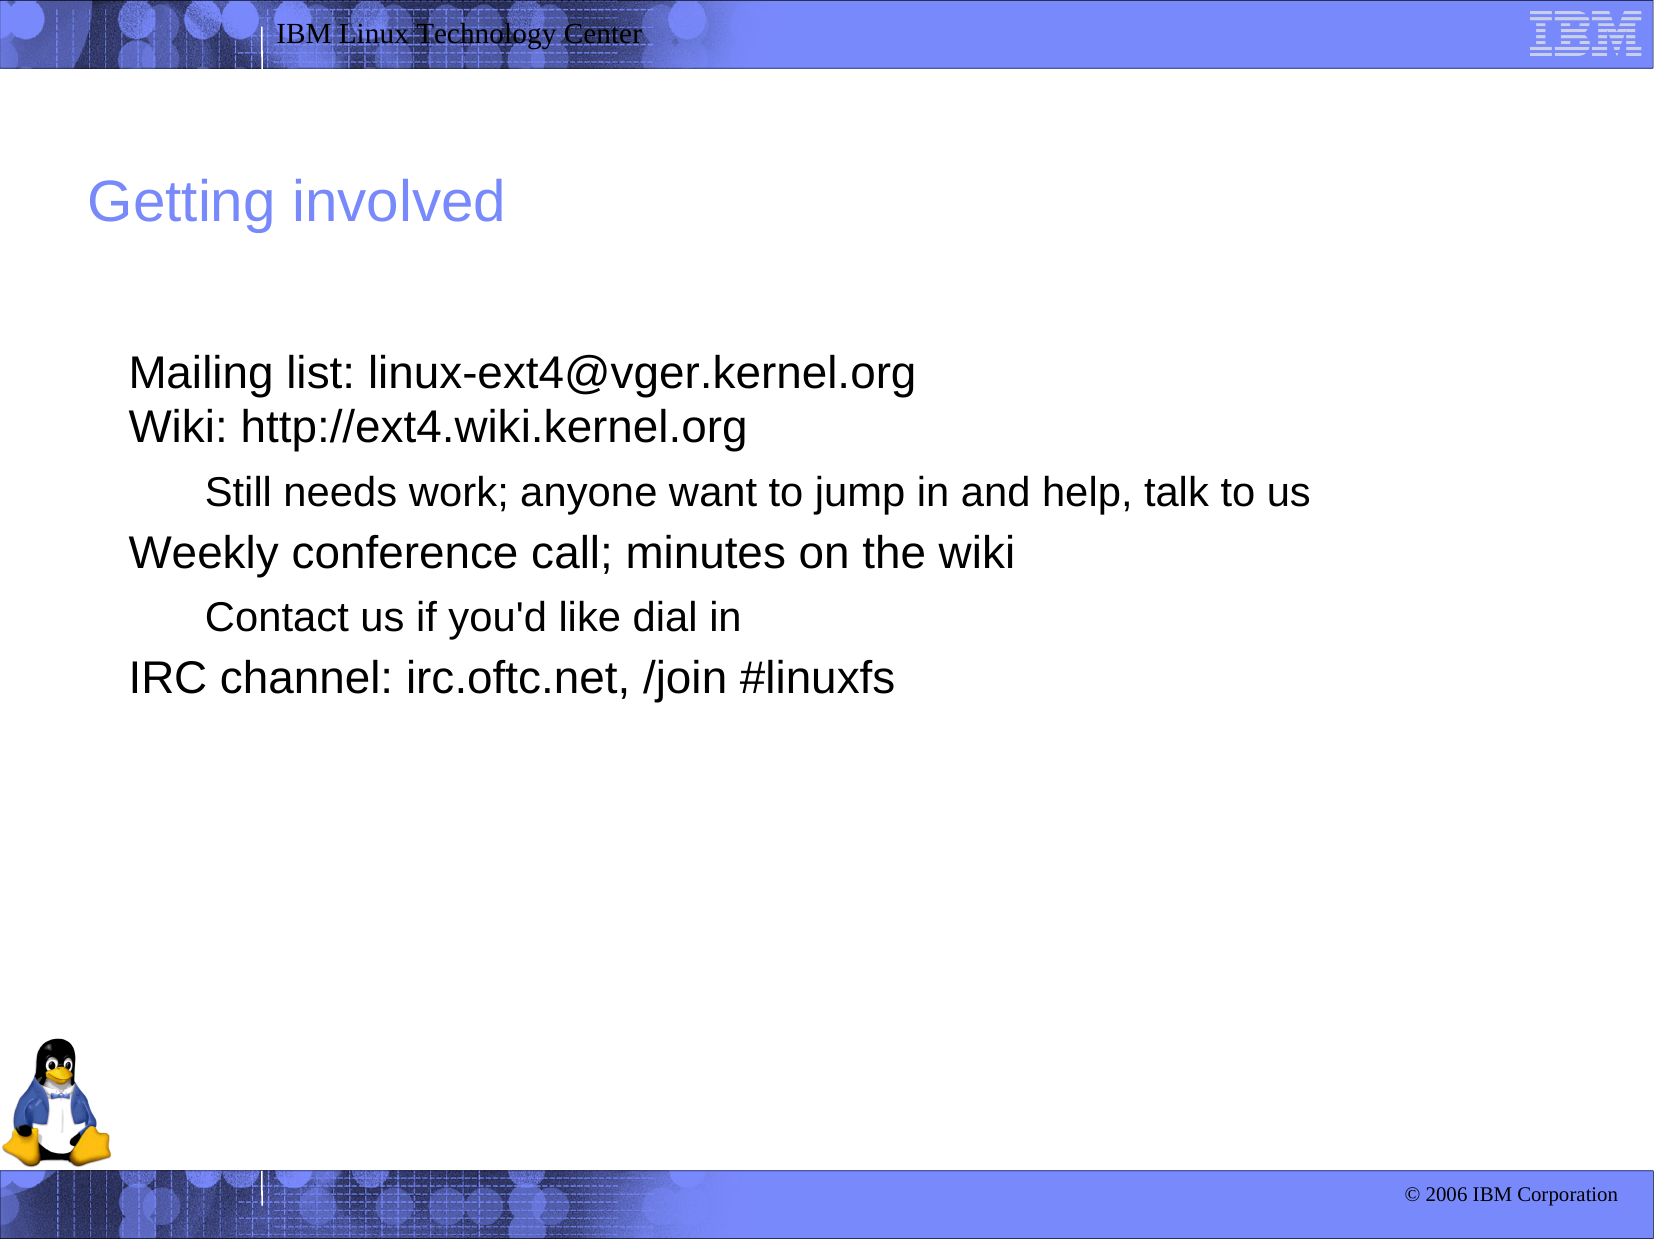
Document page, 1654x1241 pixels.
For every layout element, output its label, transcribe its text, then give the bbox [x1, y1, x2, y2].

title Getting involved [87, 157, 1520, 248]
picture [1, 1, 1652, 67]
list Mailing list: linux-ext4@vger.kernel.org Wiki: http://ext4.wiki.kernel.org Still needs work; anyone want to jump in and help, talk to us Weekly conference call; minutes on the wiki Contact us if you'd like dial in IRC channel: irc.oftc.net, /join #linuxfs [128, 343, 1571, 1049]
picture [1, 1172, 1653, 1238]
picture [0, 1036, 113, 1169]
